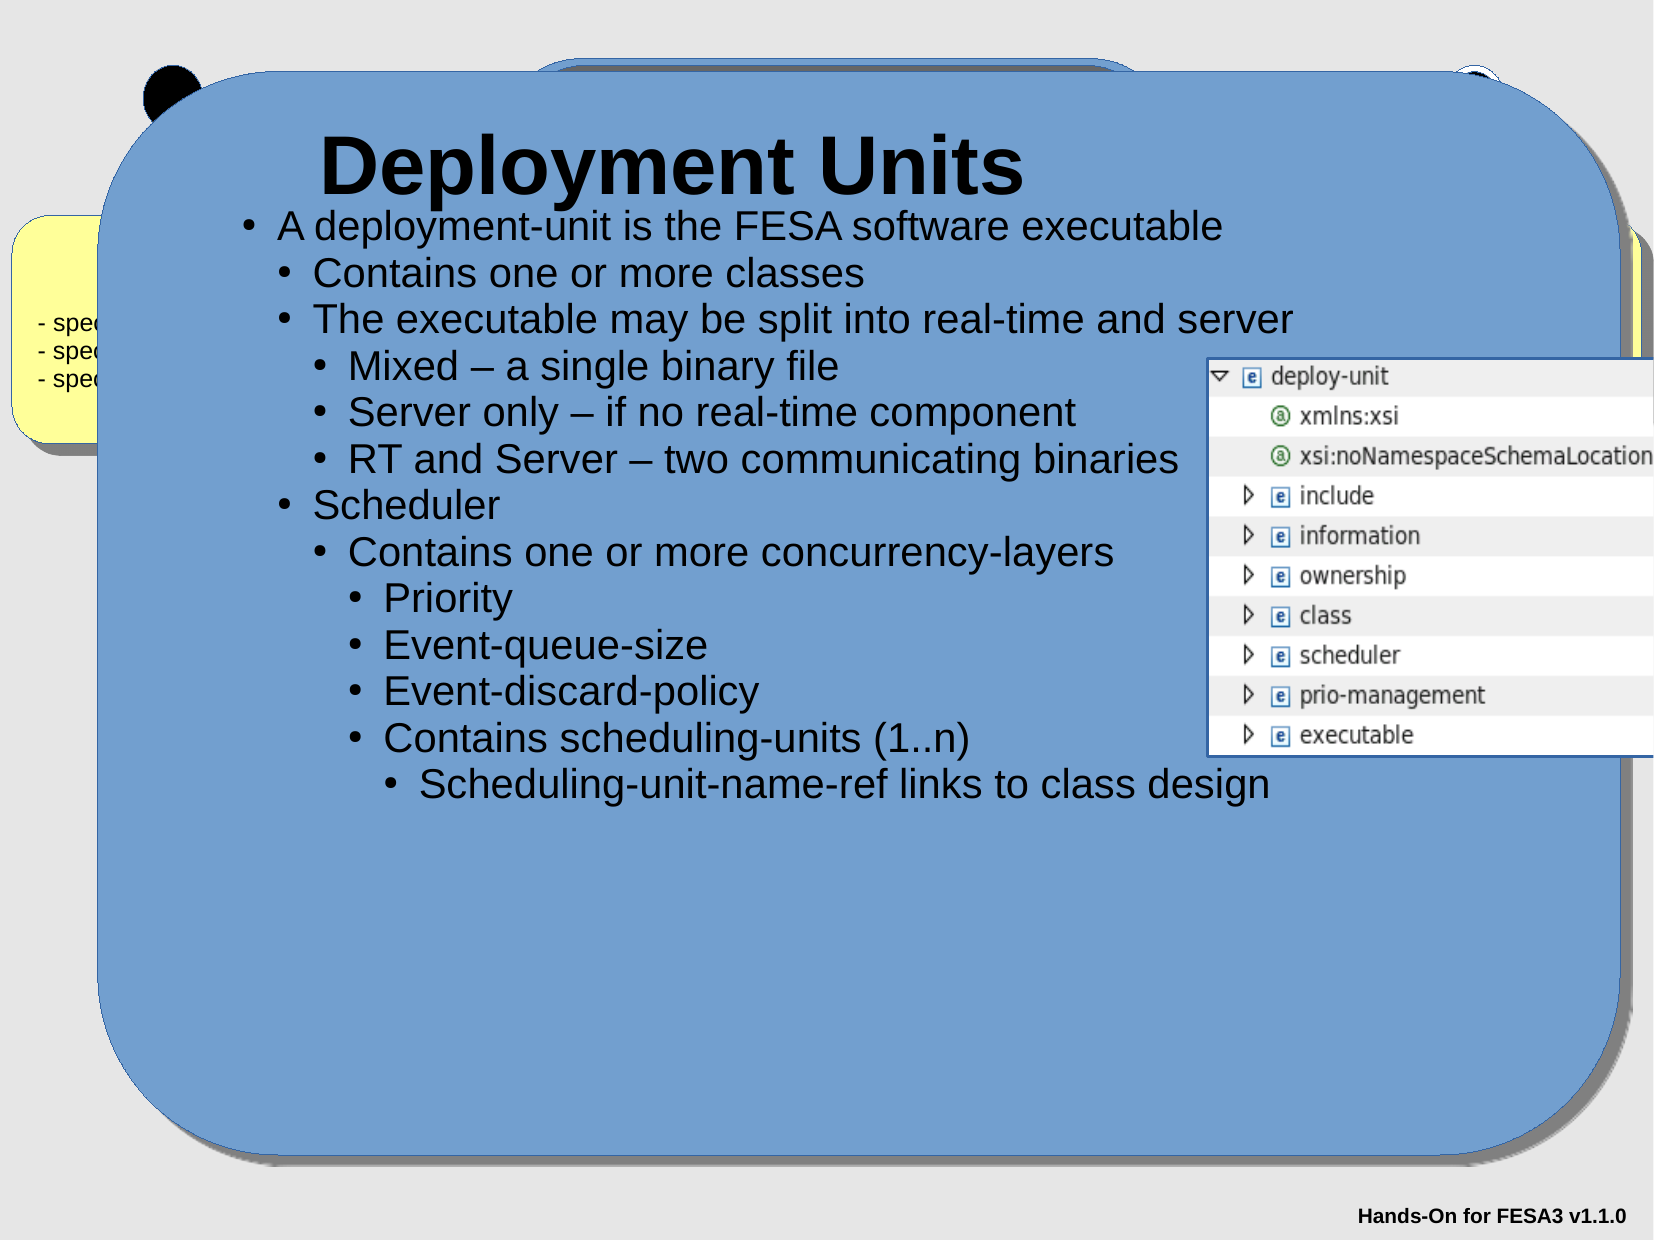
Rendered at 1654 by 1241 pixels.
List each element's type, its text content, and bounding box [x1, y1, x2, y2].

text_box [1373, 71, 1621, 357]
text_box Deployment Units [304, 65, 1409, 196]
picture [1208, 360, 1654, 756]
text_box [97, 71, 1621, 1156]
text_box A deployment-unit is the FESA software executable Contains one or more classes The executable may be split into real-time and server Mixed – a single binary file Server only – if no real-time component RT and Server – two communicating binaries Scheduler Contains one or more concurrency-layers Priority Event-queue-size Event-discard-policy Contains scheduling-units (1..n) Scheduling-unit-name-ref links to class design [226, 195, 1373, 1076]
